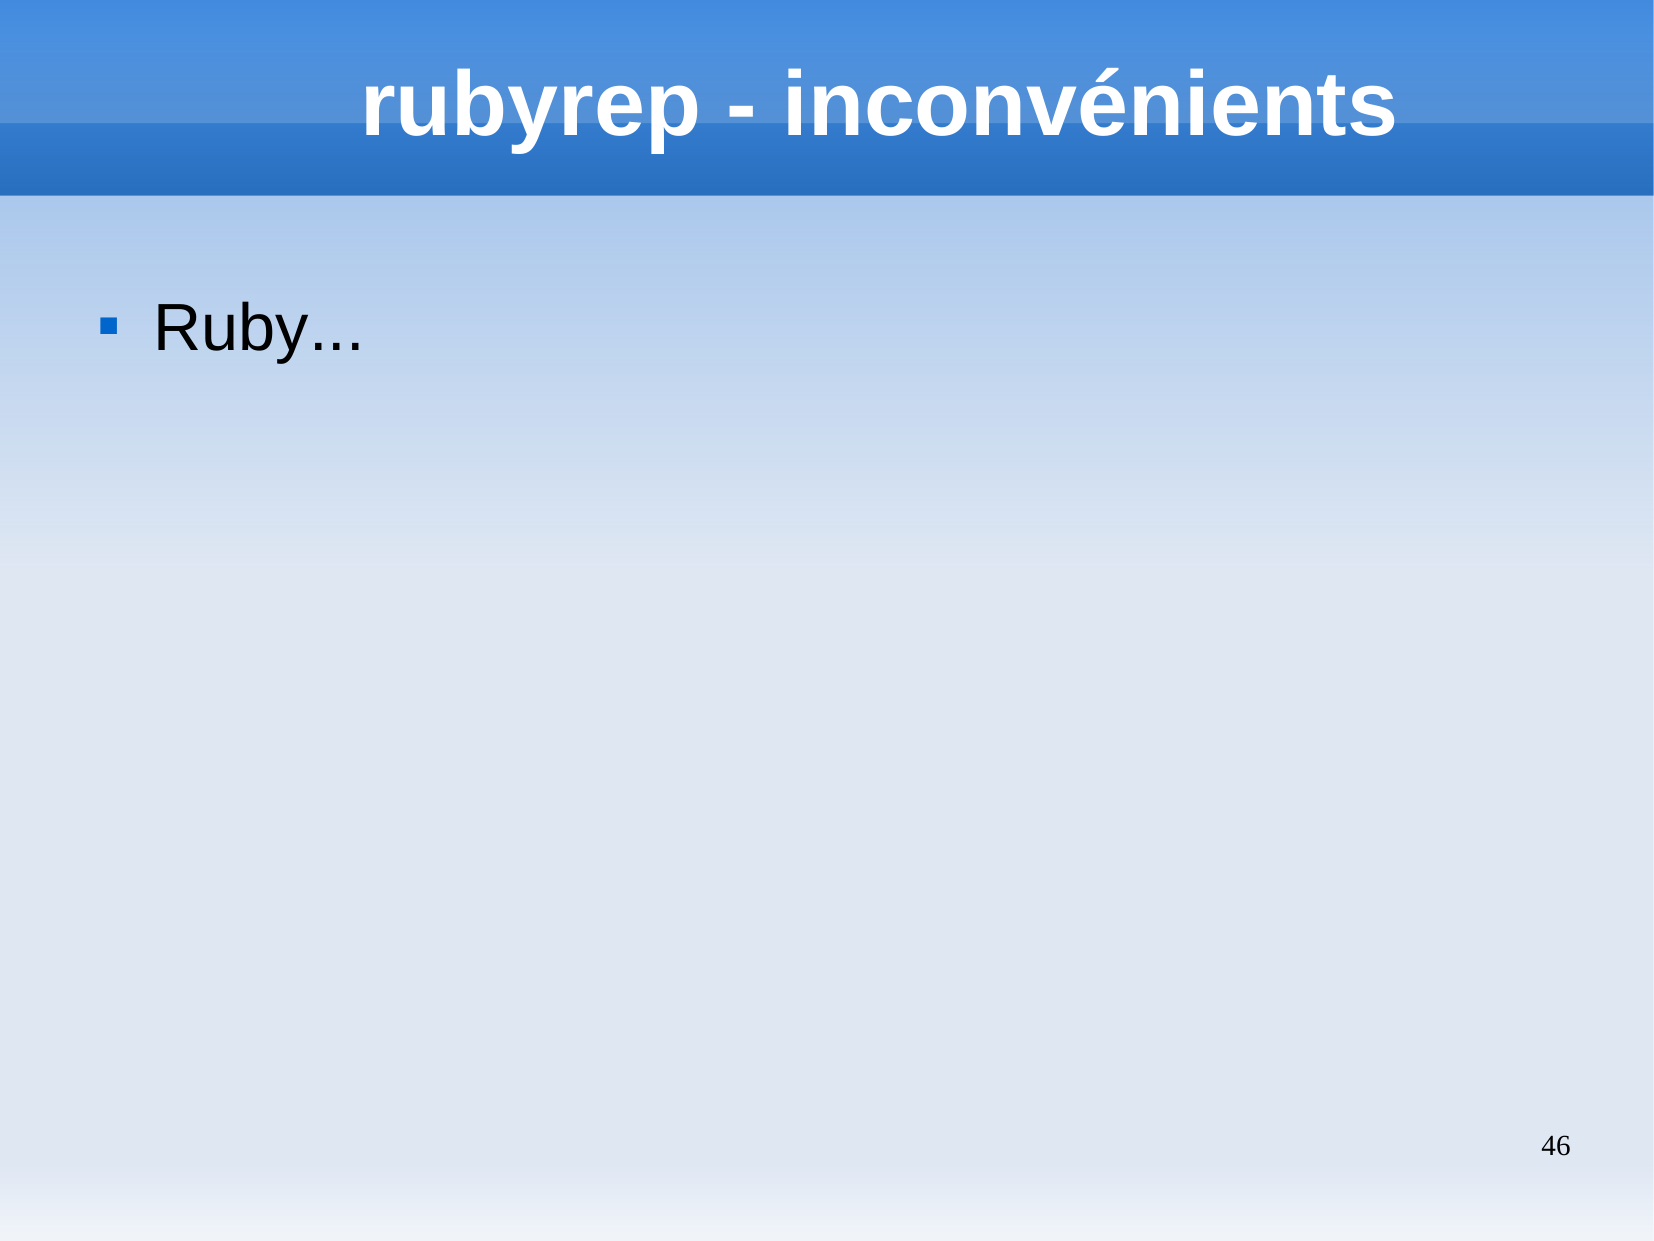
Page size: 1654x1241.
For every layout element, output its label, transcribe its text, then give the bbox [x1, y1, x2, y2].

list Ruby... [82, 290, 1571, 1094]
title rubyrep - inconvénients [135, 7, 1625, 200]
picture [0, 0, 1654, 1241]
